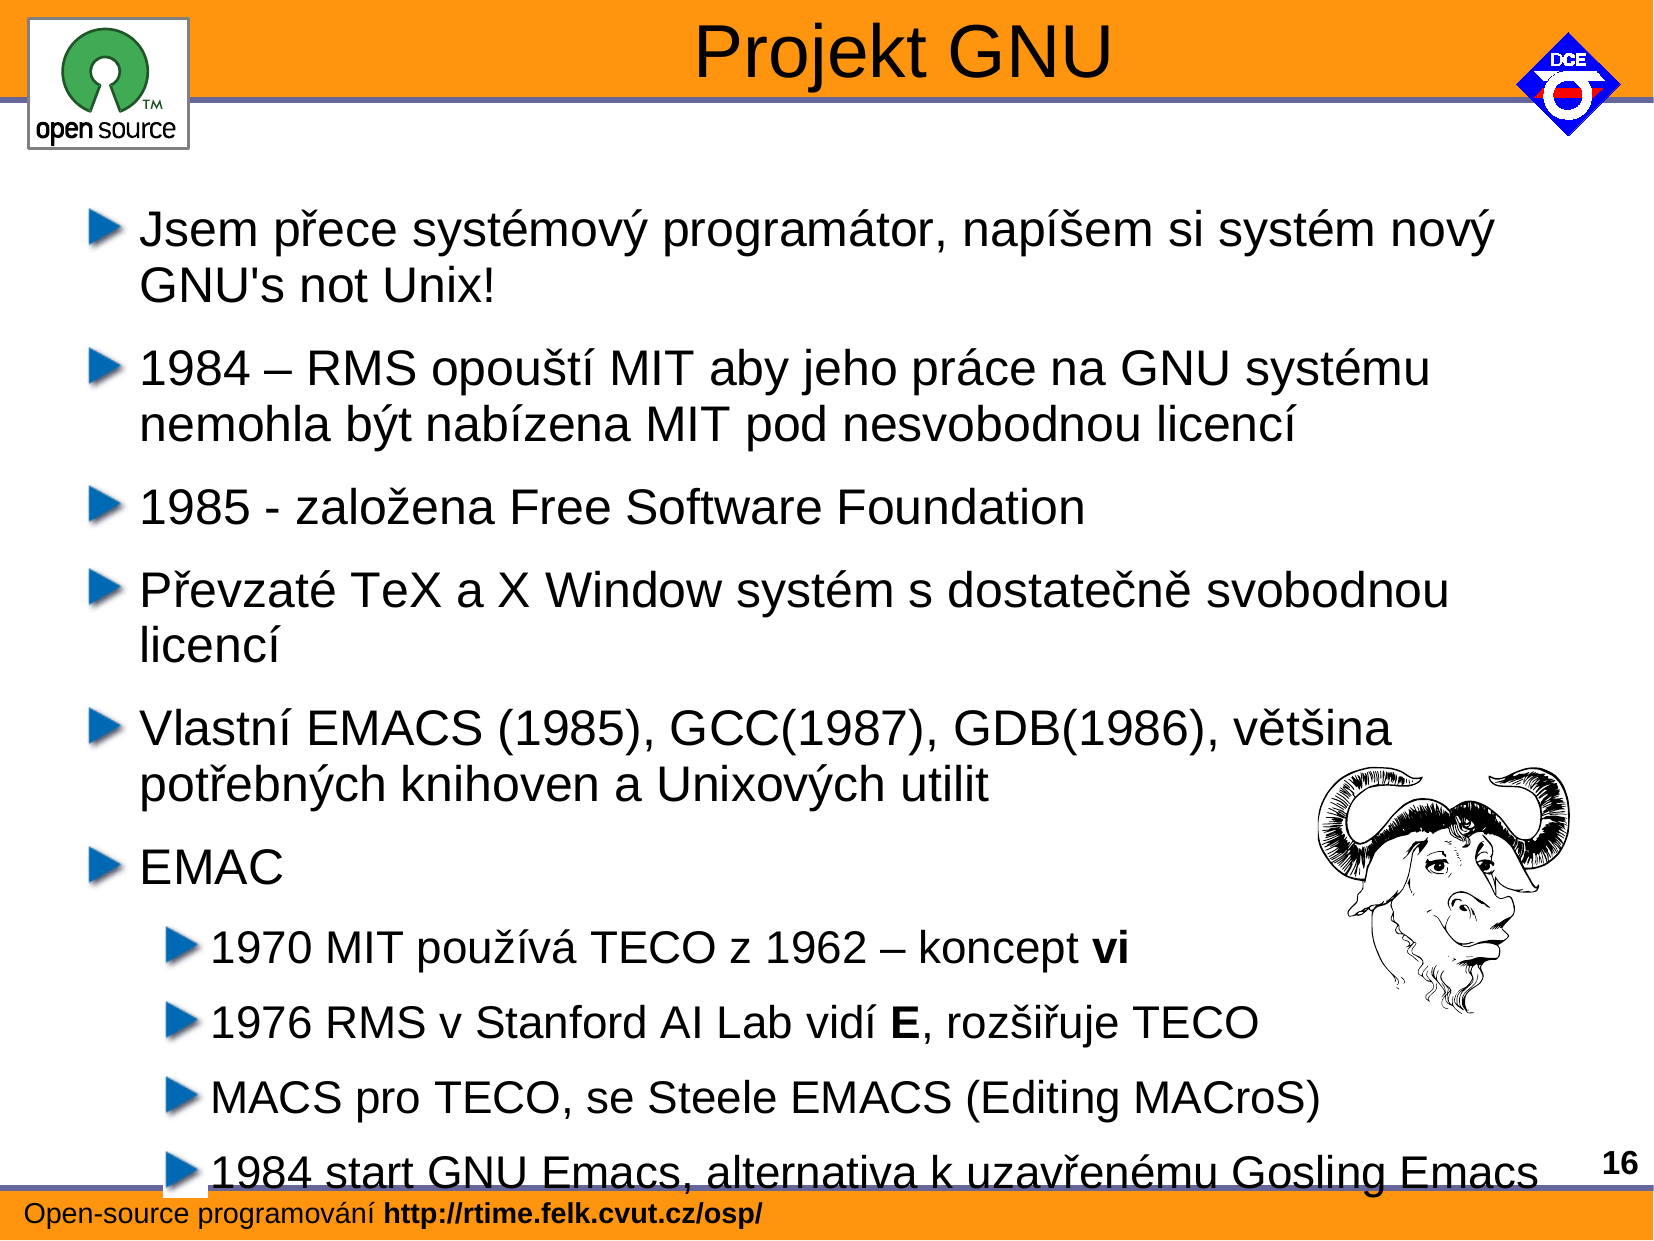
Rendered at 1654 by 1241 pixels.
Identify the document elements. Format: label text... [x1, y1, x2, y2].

list Jsem přece systémový programátor, napíšem si systém nový GNU's not Unix! 1984 – RMS opouští MIT aby jeho práce na GNU systému nemohla být nabízena MIT pod nesvobodnou licencí 1985 - založena Free Software Foundation Převzaté TeX a X Window systém s dostatečně svobodnou licencí Vlastní EMACS (1985), GCC(1987), GDB(1986), většina potřebných knihoven a Unixových utilit EMAC 1970 MIT používá TECO z 1962 – koncept vi 1976 RMS v Stanford AI Lab vidí E, rozšiřuje TECO MACS pro TECO, se Steele EMACS (Editing MACroS) 1984 start GNU Emacs, alternativa k uzavřenému Gosling Emacs [68, 201, 1592, 1120]
picture [163, 1147, 208, 1198]
title Projekt GNU [178, 5, 1631, 97]
picture [1317, 764, 1570, 1023]
